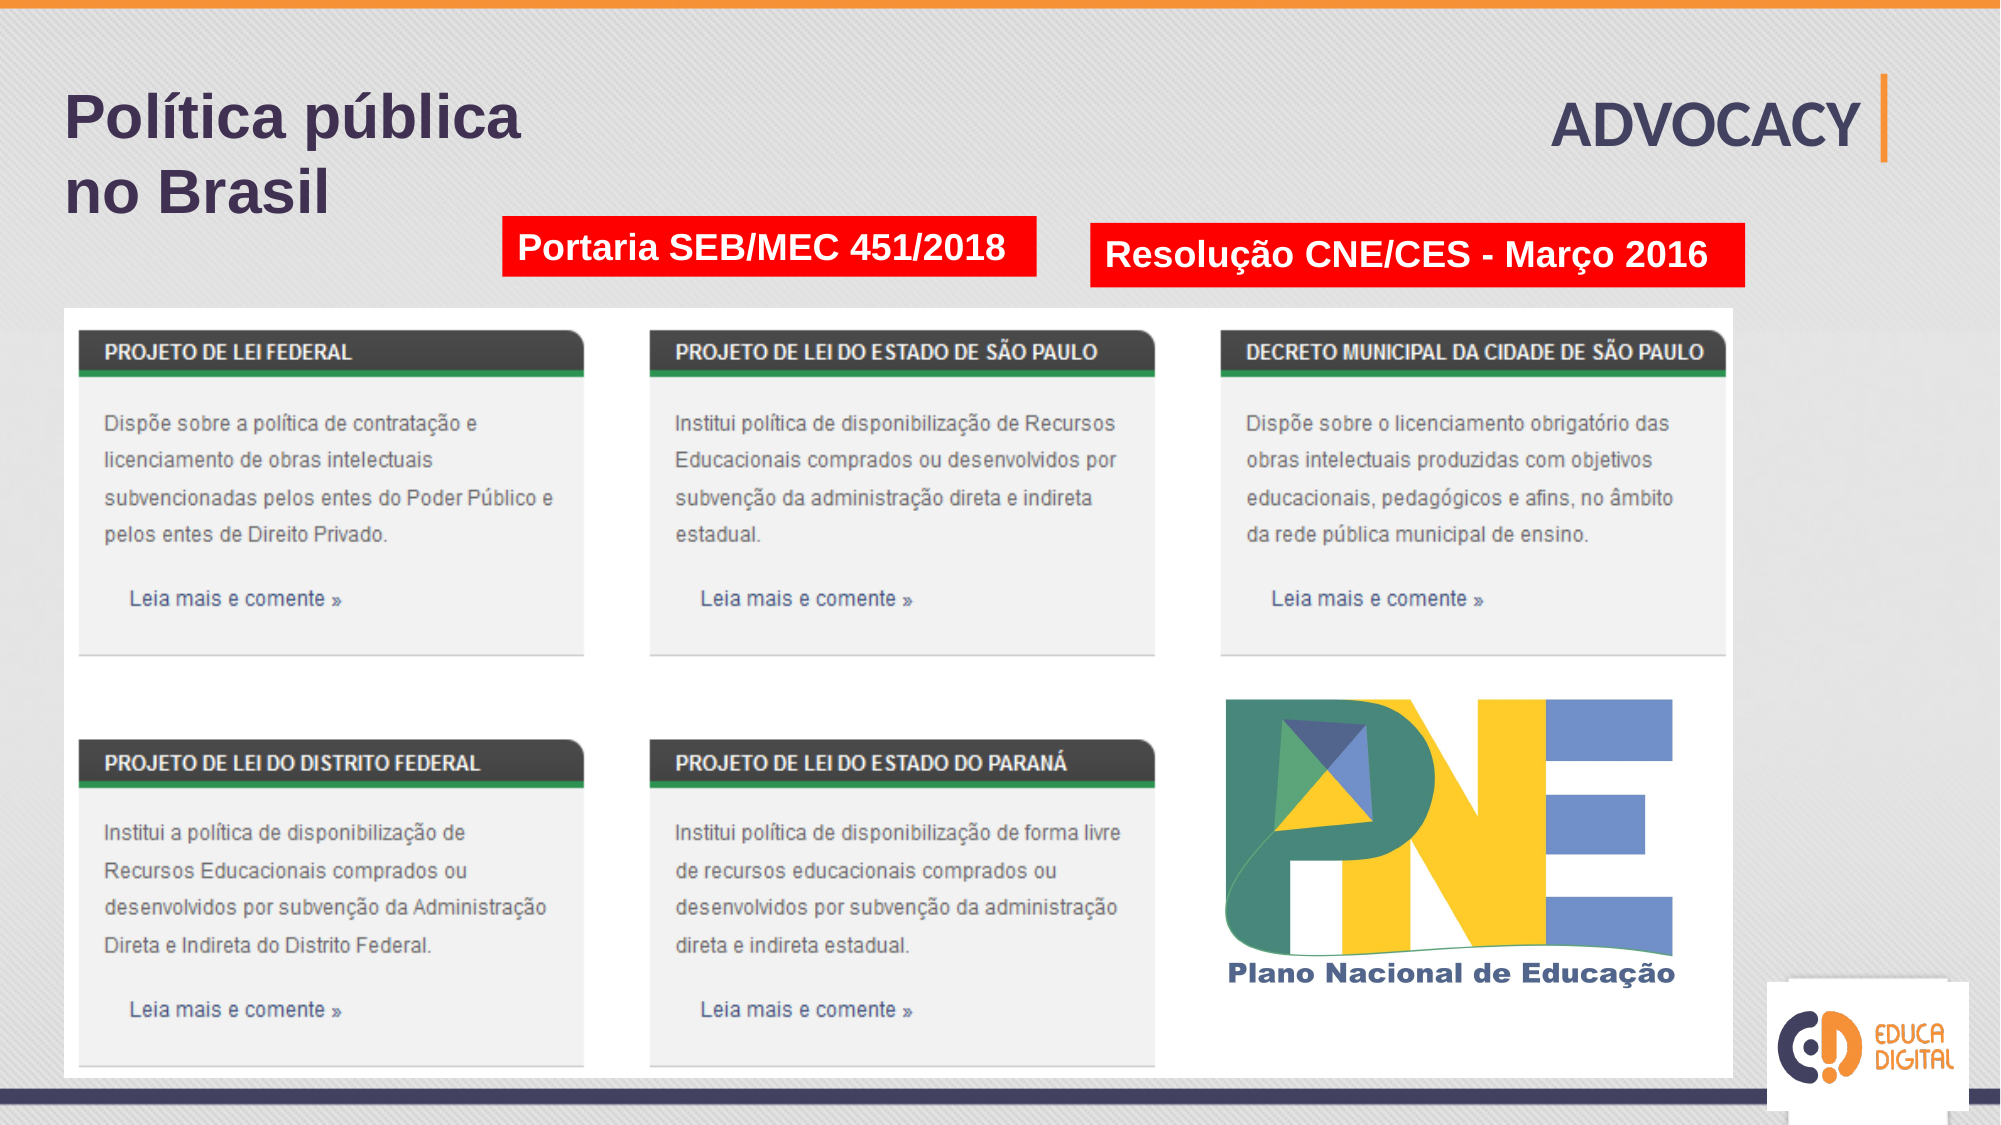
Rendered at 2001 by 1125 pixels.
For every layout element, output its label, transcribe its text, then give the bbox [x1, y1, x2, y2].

text_box Política pública no Brasil [49, 0, 833, 303]
text_box ADVOCACY| [765, 39, 1923, 176]
text_box Portaria SEB/MEC 451/2018 [502, 216, 1037, 277]
text_box Resolução CNE/CES - Março 2016 [1090, 222, 1746, 288]
picture [0, 0, 2001, 1125]
